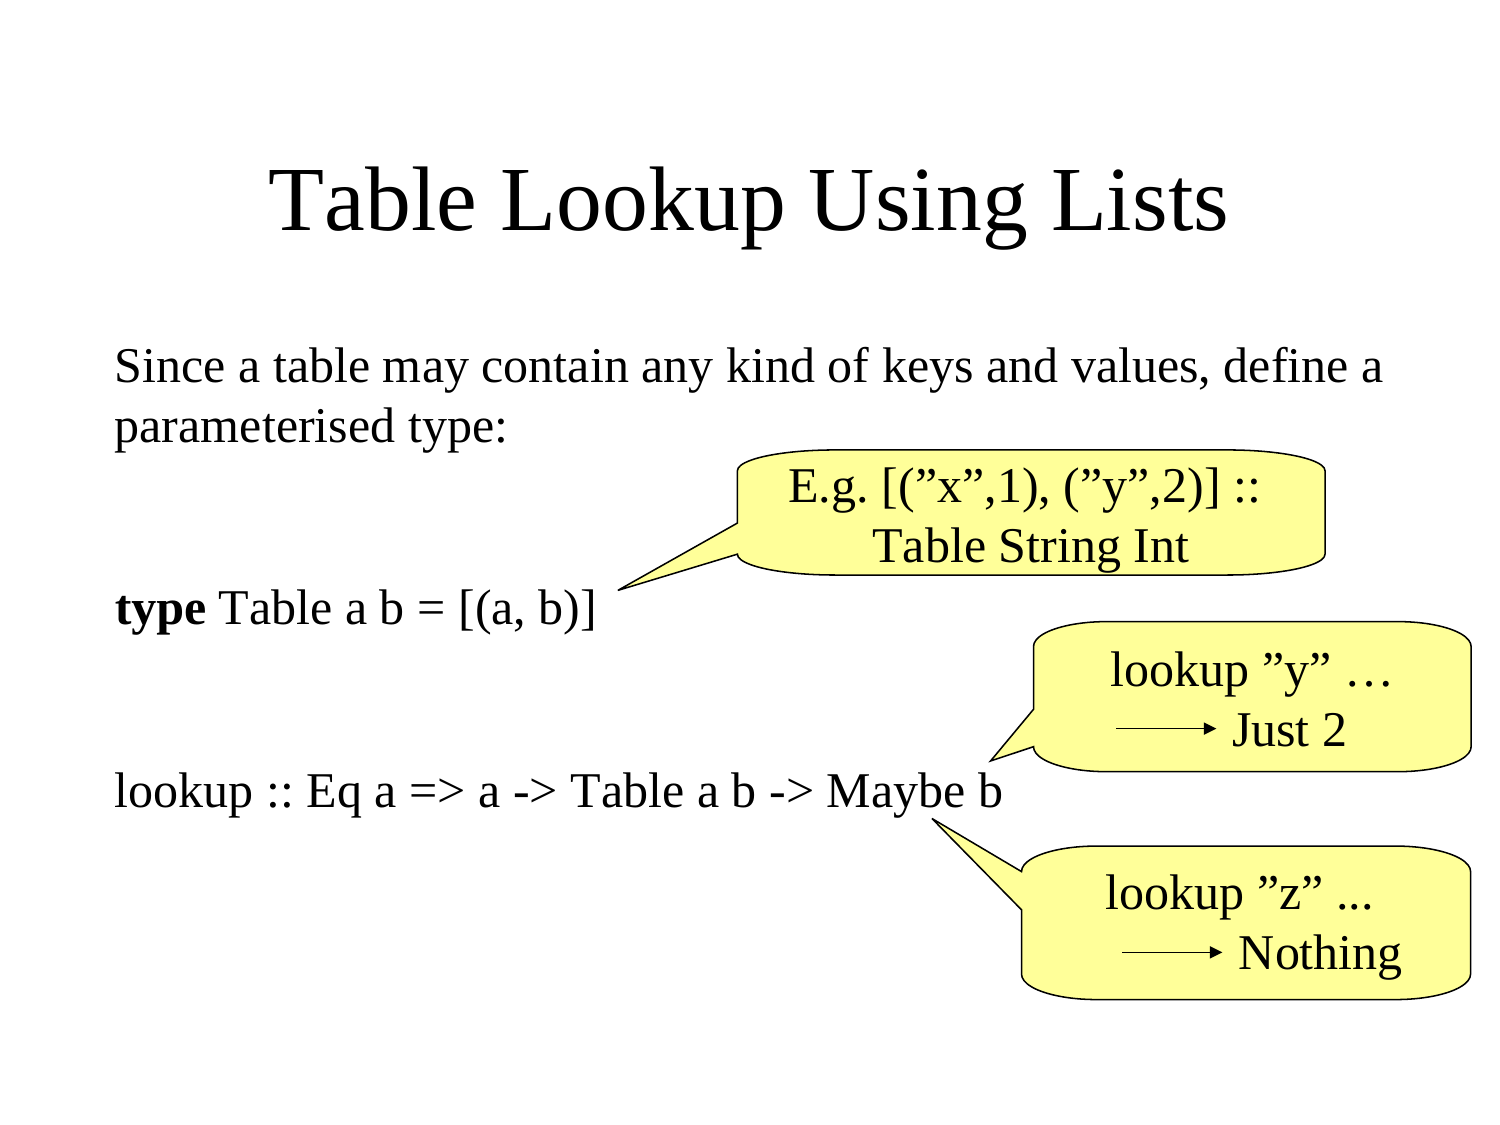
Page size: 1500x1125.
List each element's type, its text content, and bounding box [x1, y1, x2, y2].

text_box lookup ”y” … Just 2 [990, 621, 1472, 772]
text_box E.g. [(”x”,1), (”y”,2)] :: Table String Int [617, 449, 1326, 591]
title Table Lookup Using Lists [112, 99, 1388, 288]
text_box lookup ”z” ... Nothing [931, 818, 1471, 1000]
text_box Since a table may contain any kind of keys and values, define a parameterised type: type Table a b = [(a, b)] lookup :: Eq a => a -> Table a b -> Maybe b [99, 324, 1401, 826]
